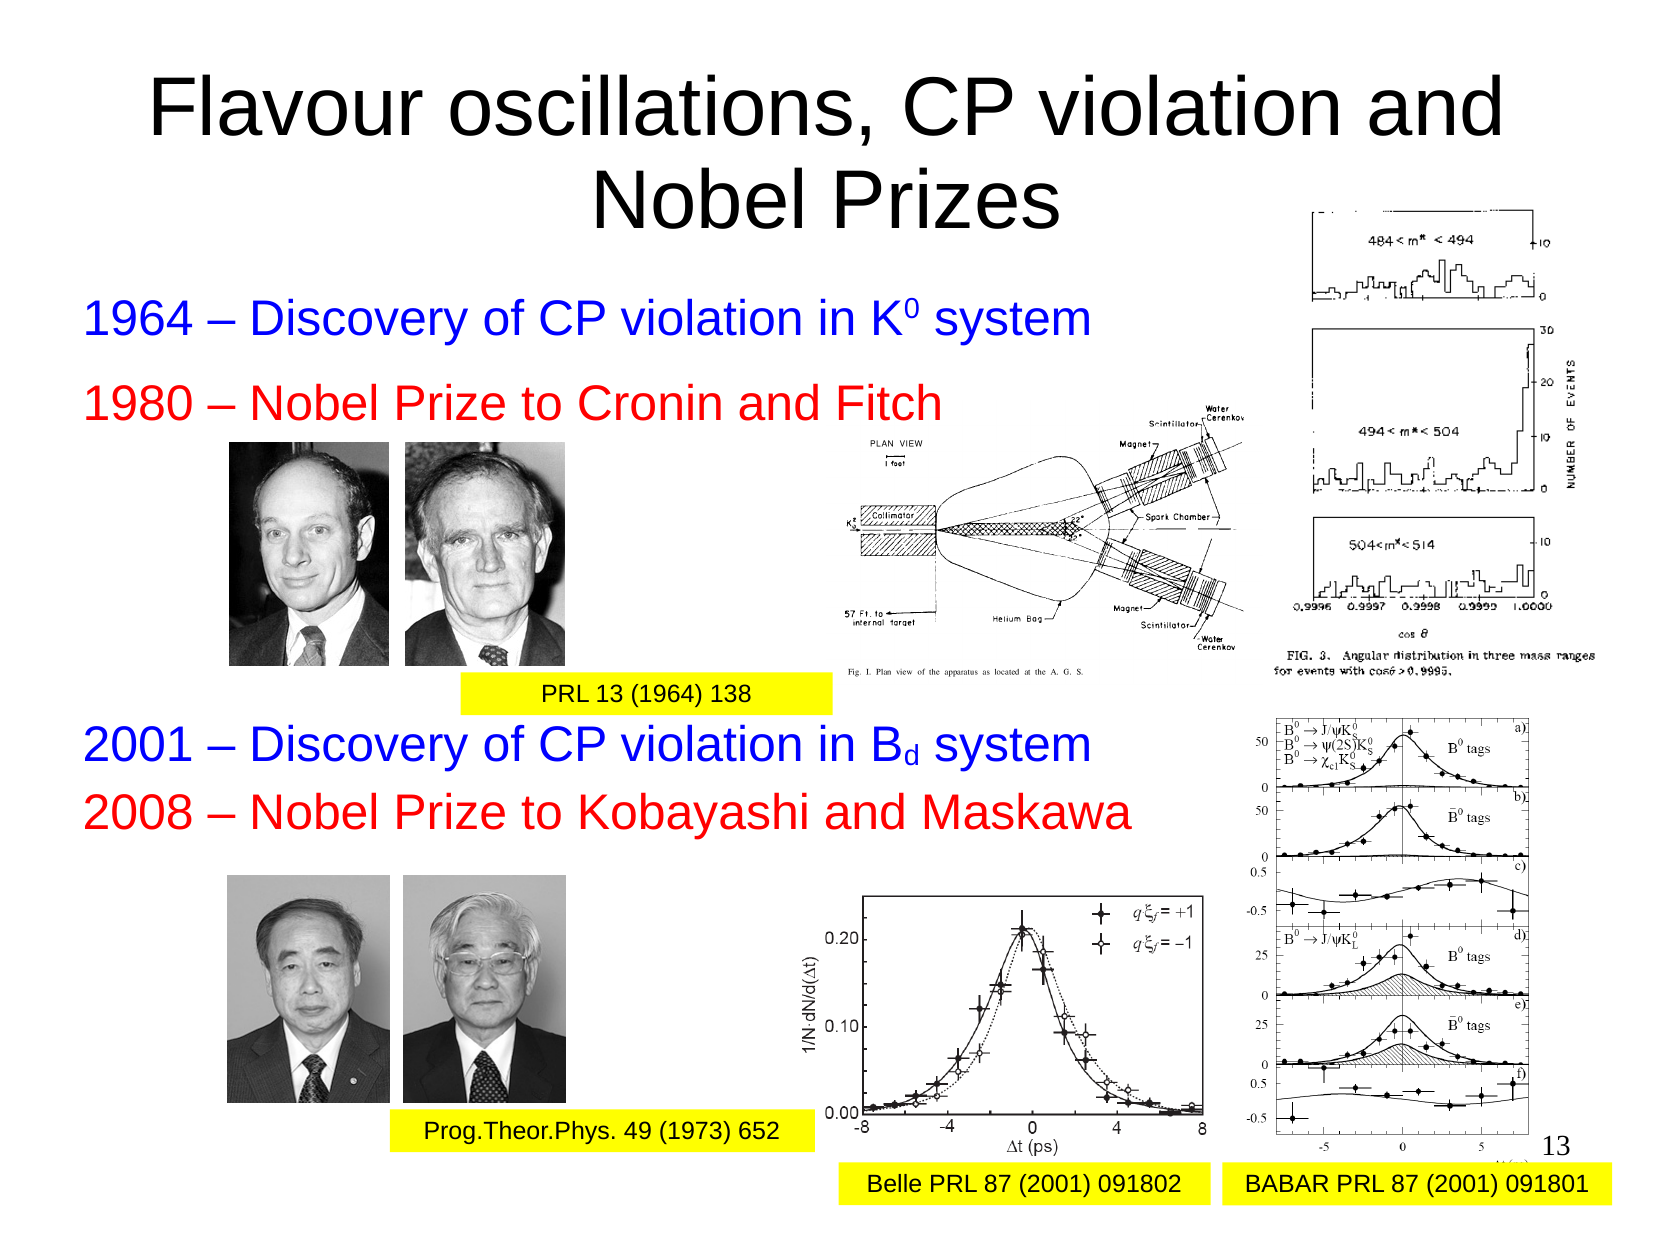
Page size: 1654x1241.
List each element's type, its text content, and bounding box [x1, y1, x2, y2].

title Flavour oscillations, CP violation and Nobel Prizes [82, 56, 1571, 250]
picture [405, 442, 565, 666]
picture [229, 442, 389, 666]
picture [1263, 202, 1608, 691]
text_box BABAR PRL 87 (2001) 091801 [1222, 1162, 1613, 1206]
list 1964 – Discovery of CP violation in K0 system 1980 – Nobel Prize to Cronin and Fitch 2001 – Discovery of CP violation in Bd system 2008 – Nobel Prize to Kobayashi and Maskawa [82, 290, 1571, 1094]
text_box Belle PRL 87 (2001) 091802 [838, 1162, 1211, 1206]
picture [403, 875, 566, 1103]
picture [791, 884, 1221, 1164]
text_box PRL 13 (1964) 138 [460, 672, 833, 716]
picture [1240, 708, 1537, 1162]
text_box Prog.Theor.Phys. 49 (1973) 652 [389, 1109, 815, 1153]
picture [227, 875, 390, 1103]
